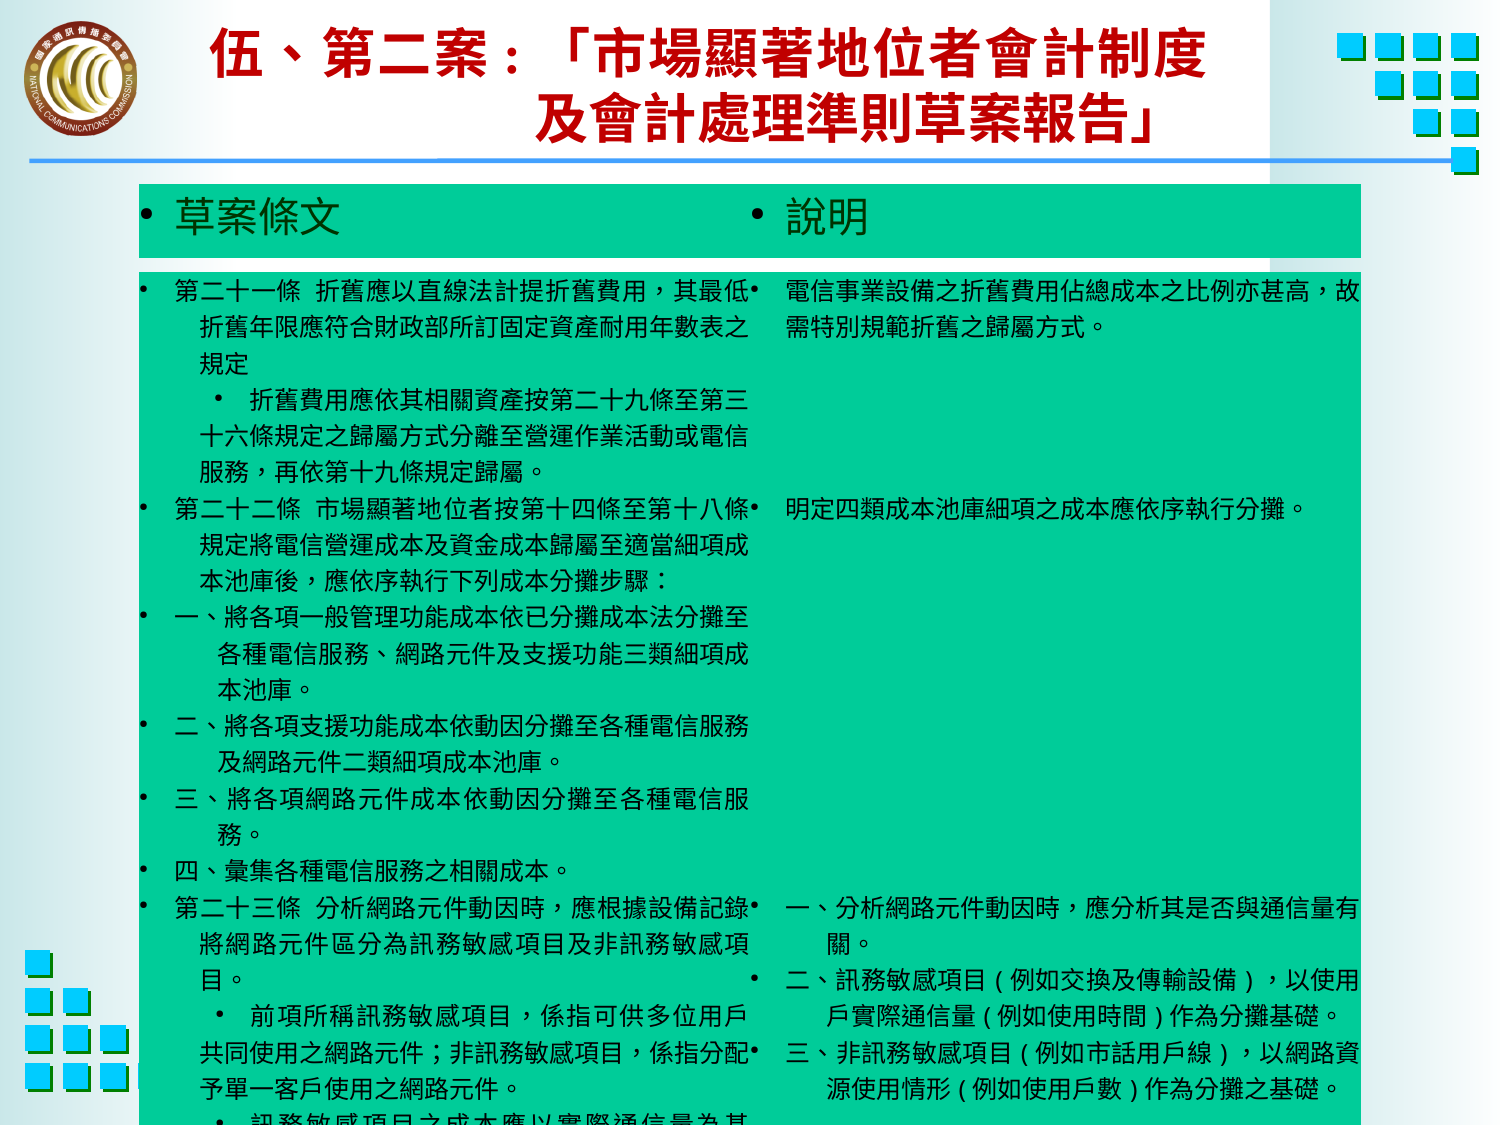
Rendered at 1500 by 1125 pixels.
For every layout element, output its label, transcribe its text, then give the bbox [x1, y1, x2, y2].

table_header 電信事業設備之折舊費用佔總成本之比例亦甚高，故需特別規範折舊之歸屬方式。 [750, 272, 1361, 489]
table_header 草案條文 [139, 184, 750, 258]
title 伍、第二案:「市場顯著地位者會計制度及會計處理準則草案報告」 [194, 7, 1223, 161]
table_header 說明 [750, 184, 1361, 258]
table_cell 明定四類成本池庫細項之成本應依序執行分攤。 [750, 489, 1361, 888]
table_header 第二十一條 折舊應以直線法計提折舊費用，其最低折舊年限應符合財政部所訂固定資產耐用年數表之規定 折舊費用應依其相關資產按第二十九條至第三十六條規定之歸屬方式分離至營運作業活動或電信服務，再依第十九條規定歸屬。 [139, 272, 750, 489]
table_cell 一、分析網路元件動因時，應分析其是否與通信量有關。 二、訊務敏感項目(例如交換及傳輸設備)，以使用戶實際通信量(例如使用時間)作為分攤基礎。 三、非訊務敏感項目(例如市話用戶線)，以網路資源使用情形(例如使用戶數)作為分攤之基礎。 [750, 888, 1361, 1125]
table_cell 第二十二條 市場顯著地位者按第十四條至第十八條規定將電信營運成本及資金成本歸屬至適當細項成本池庫後，應依序執行下列成本分攤步驟： 一、將各項一般管理功能成本依已分攤成本法分攤至各種電信服務、網路元件及支援功能三類細項成本池庫。 二、將各項支援功能成本依動因分攤至各種電信服務及網路元件二類細項成本池庫。 三、將各項網路元件成本依動因分攤至各種電信服務。 四、彙集各種電信服務之相關成本。 [139, 489, 750, 888]
table_cell 第二十三條 分析網路元件動因時，應根據設備記錄將網路元件區分為訊務敏感項目及非訊務敏感項目。 前項所稱訊務敏感項目，係指可供多位用戶共同使用之網路元件；非訊務敏感項目，係指分配予單一客戶使用之網路元件。 訊務敏感項目之成本應以實際通信量為基礎，分攤至各種電信服務。 非訊務敏感項目應按網路資源使用情形為基礎，分攤至各種電信服務。 網路元件之成本分析資料應可追溯至個別機房或交換局。 [139, 888, 750, 1125]
